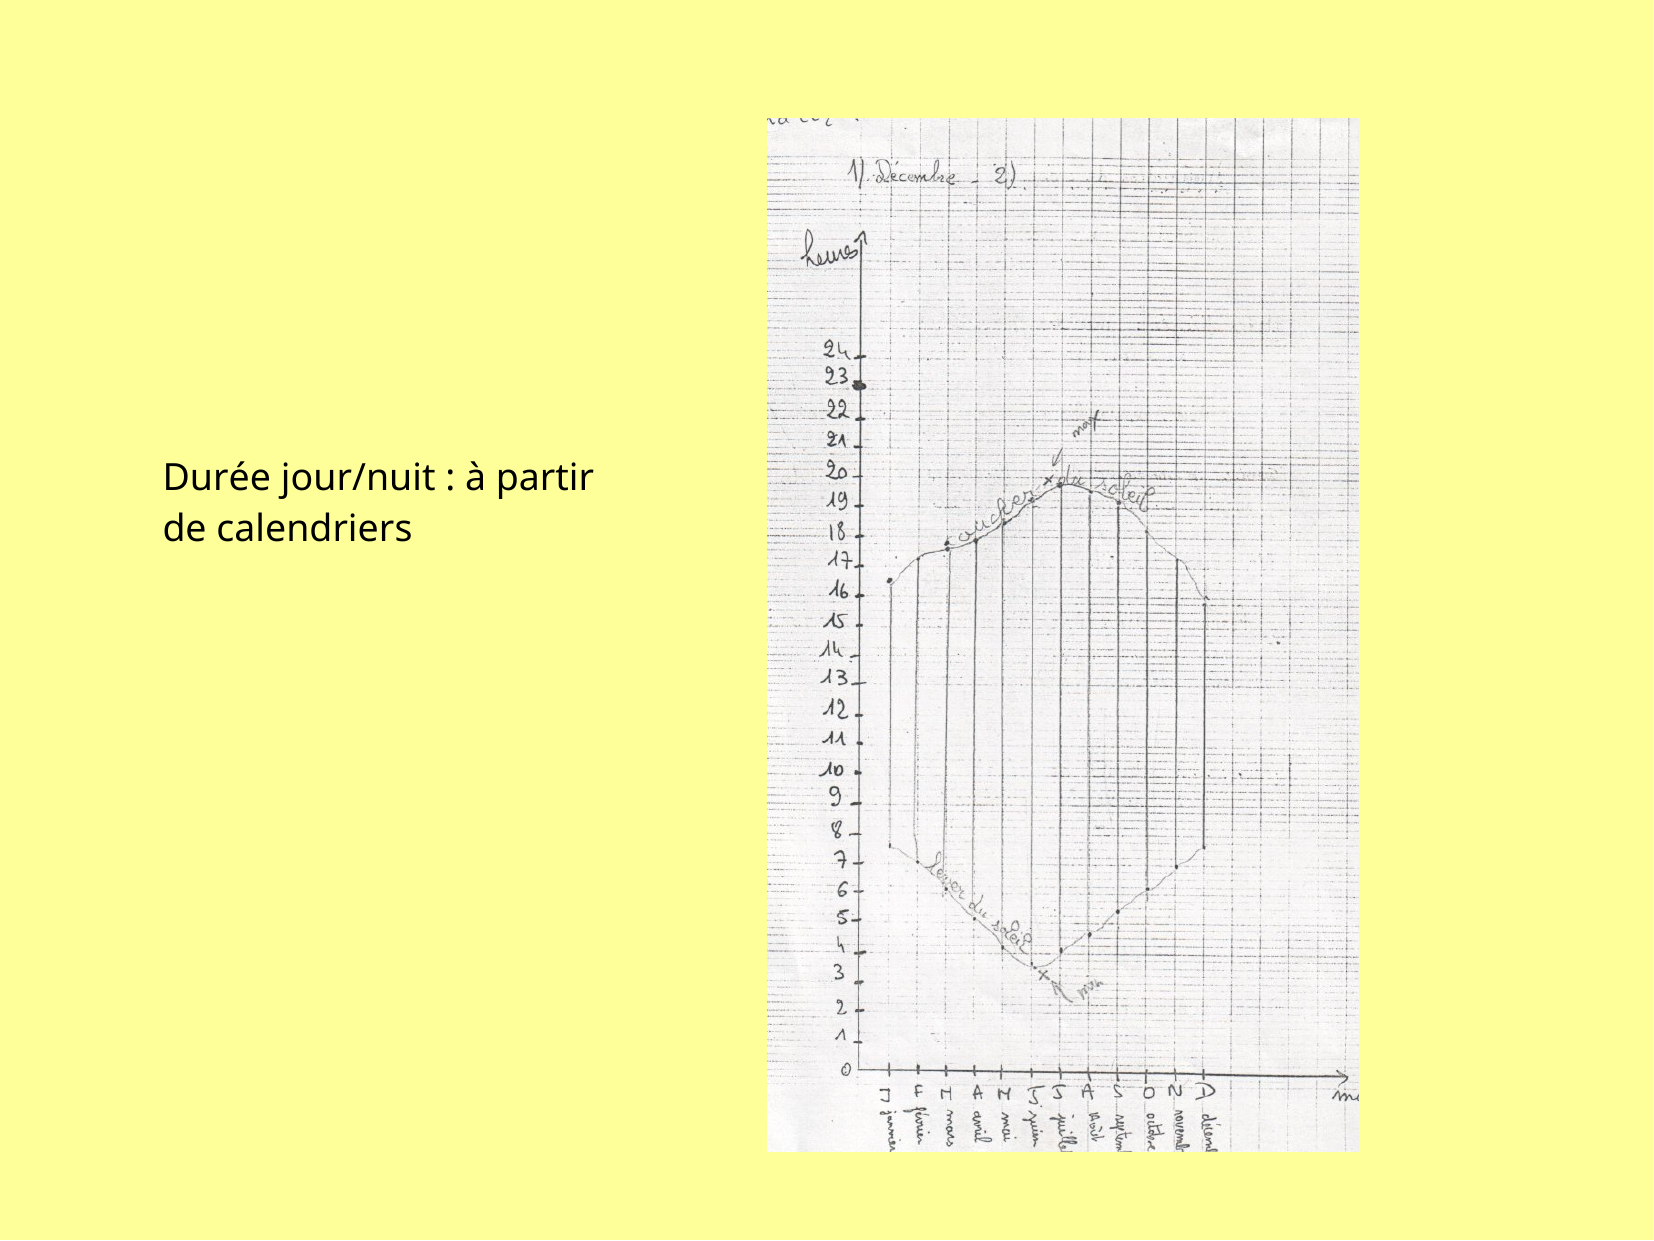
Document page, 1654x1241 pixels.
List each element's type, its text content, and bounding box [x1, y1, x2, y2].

picture [767, 118, 1359, 1152]
text_box Durée jour/nuit : à partir de calendriers [147, 442, 650, 545]
